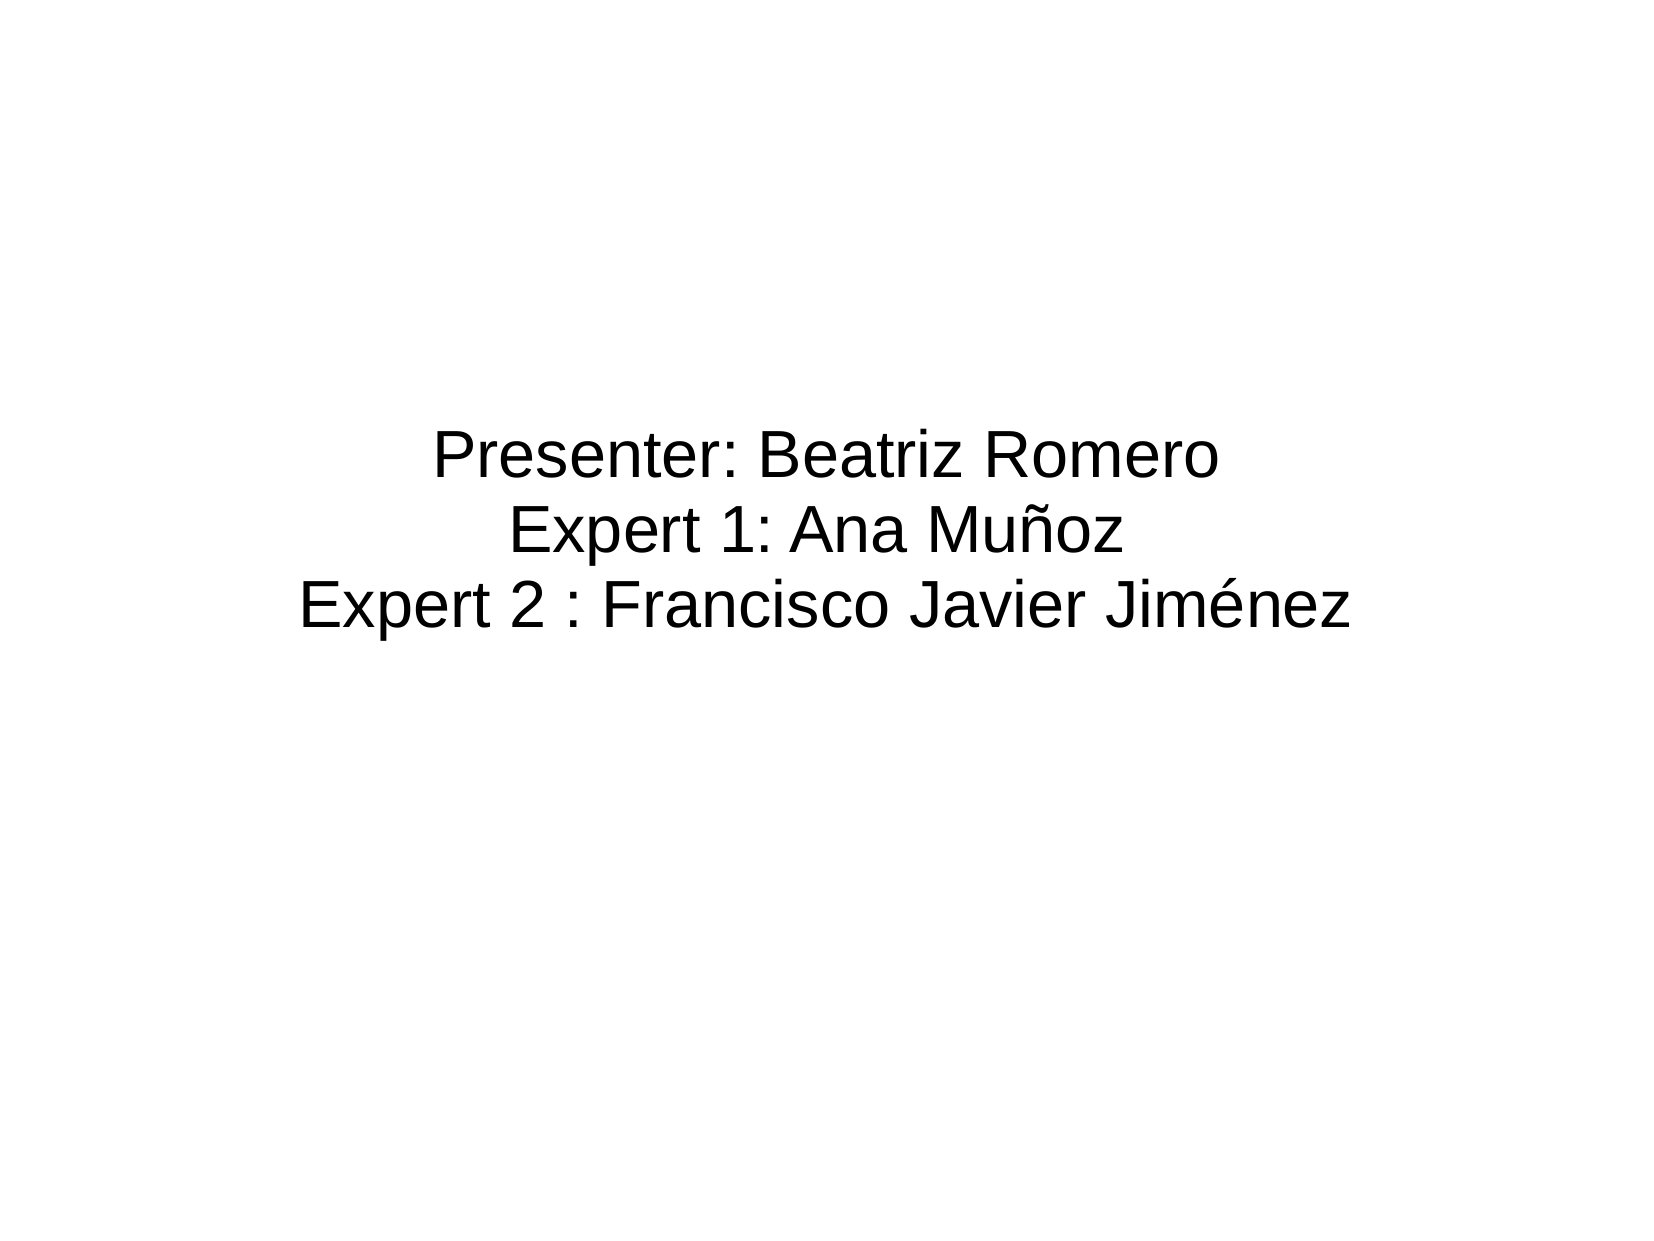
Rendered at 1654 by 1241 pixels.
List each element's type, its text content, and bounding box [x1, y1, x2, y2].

subtitle Presenter: Beatriz Romero Expert 1: Ana Muñoz Expert 2 : Francisco Javier Jiménez [82, 49, 1571, 1010]
